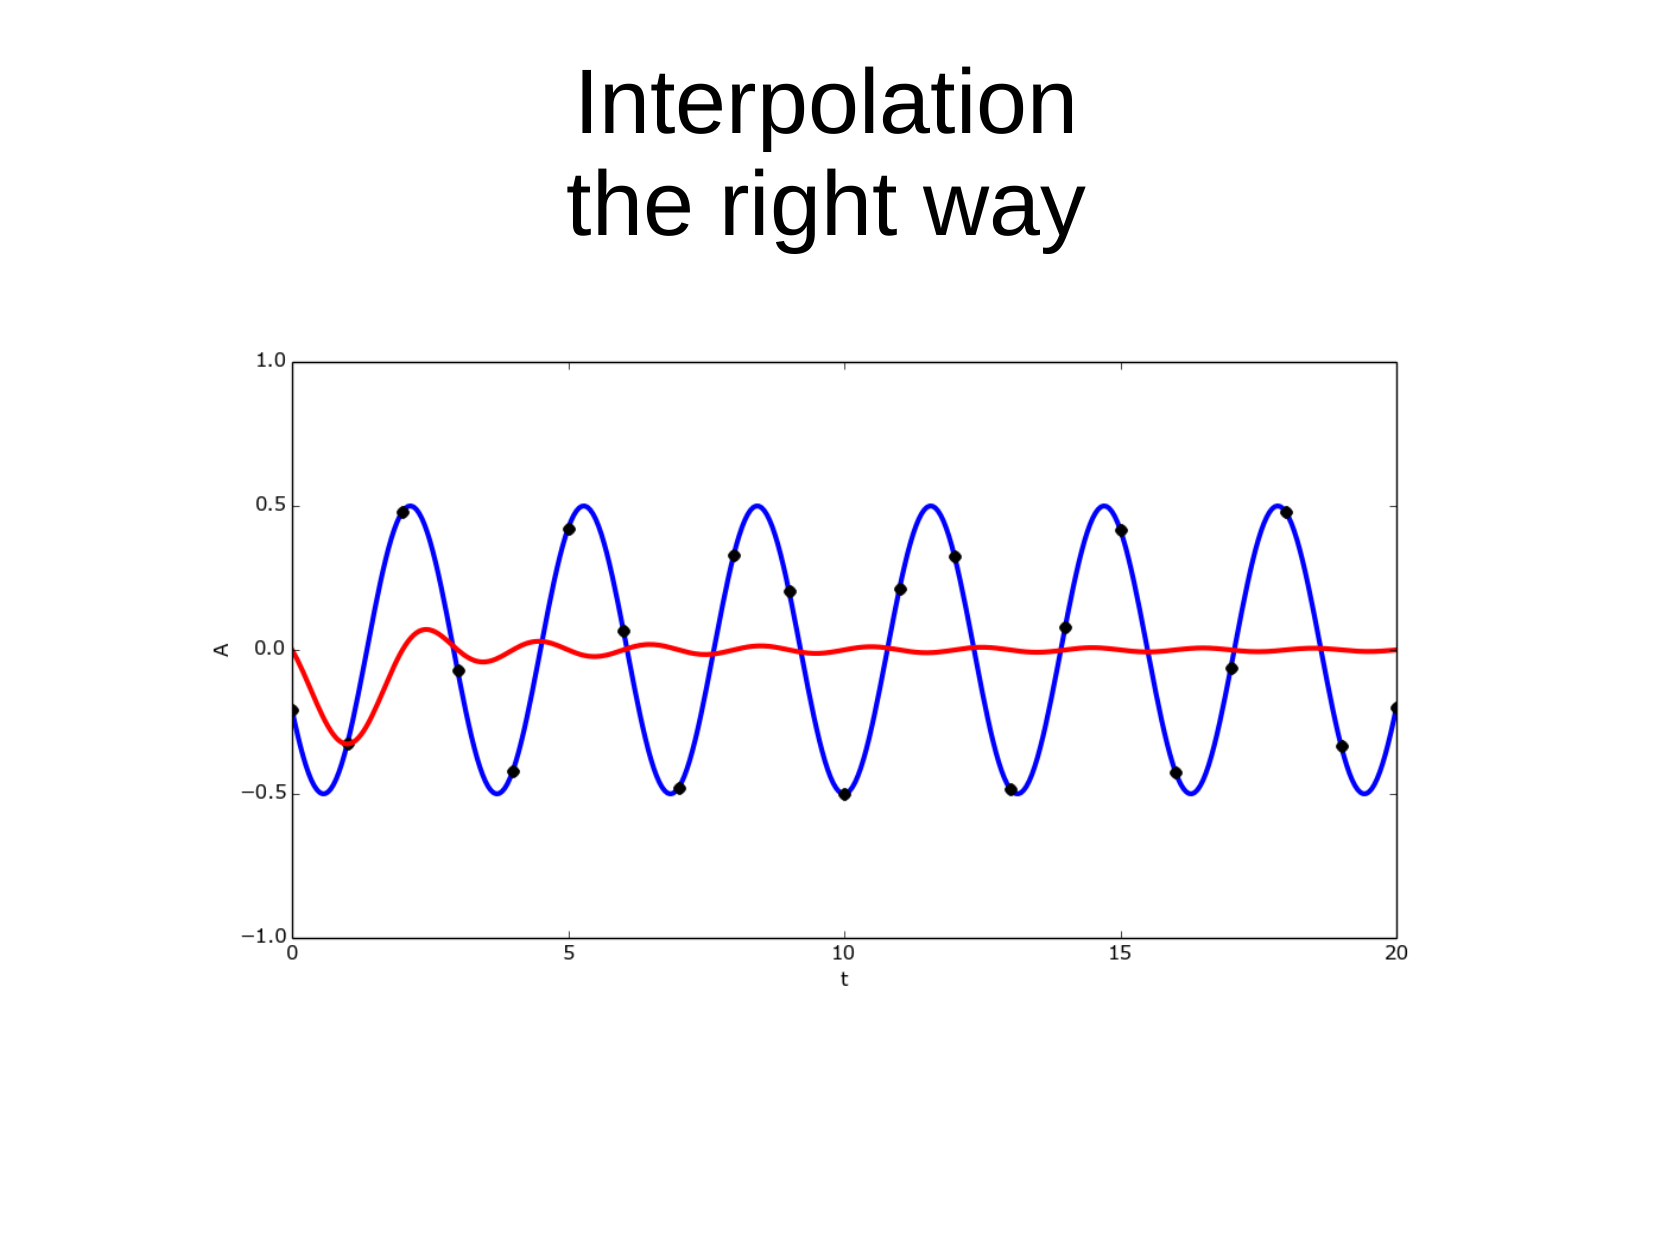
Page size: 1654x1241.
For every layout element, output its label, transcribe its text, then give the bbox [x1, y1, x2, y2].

picture [114, 290, 1539, 1010]
title Interpolation the right way [82, 49, 1571, 257]
